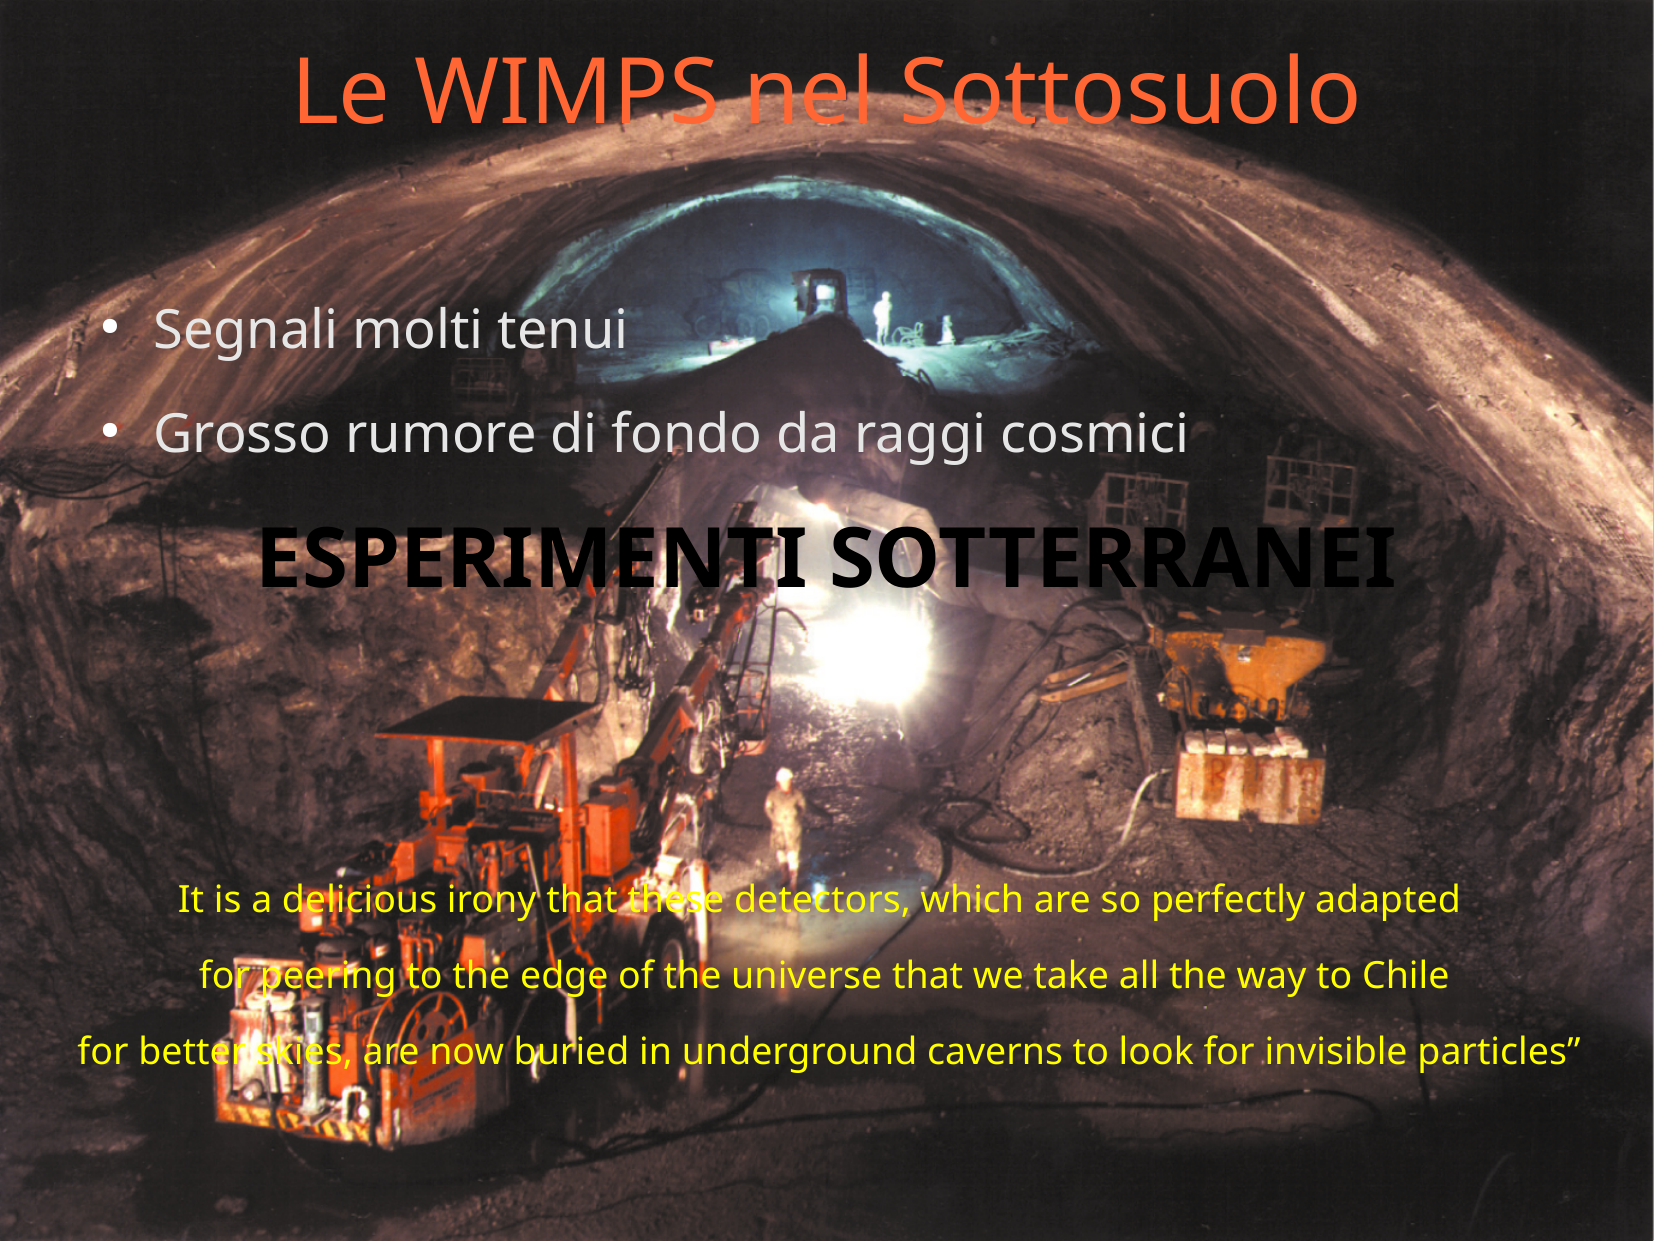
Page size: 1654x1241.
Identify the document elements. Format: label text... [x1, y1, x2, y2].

picture [0, 0, 1654, 1241]
text_box It is a delicious irony that these detectors, which are so perfectly adapted for peering to the edge of the universe that we take all the way to Chile for better skies, are now buried in underground caverns to look for invisible particles” [0, 865, 1651, 1119]
list Segnali molti tenui Grosso rumore di fondo da raggi cosmici ESPERIMENTI SOTTERRANEI [82, 187, 1571, 865]
title Le WIMPS nel Sottosuolo [82, 19, 1571, 157]
